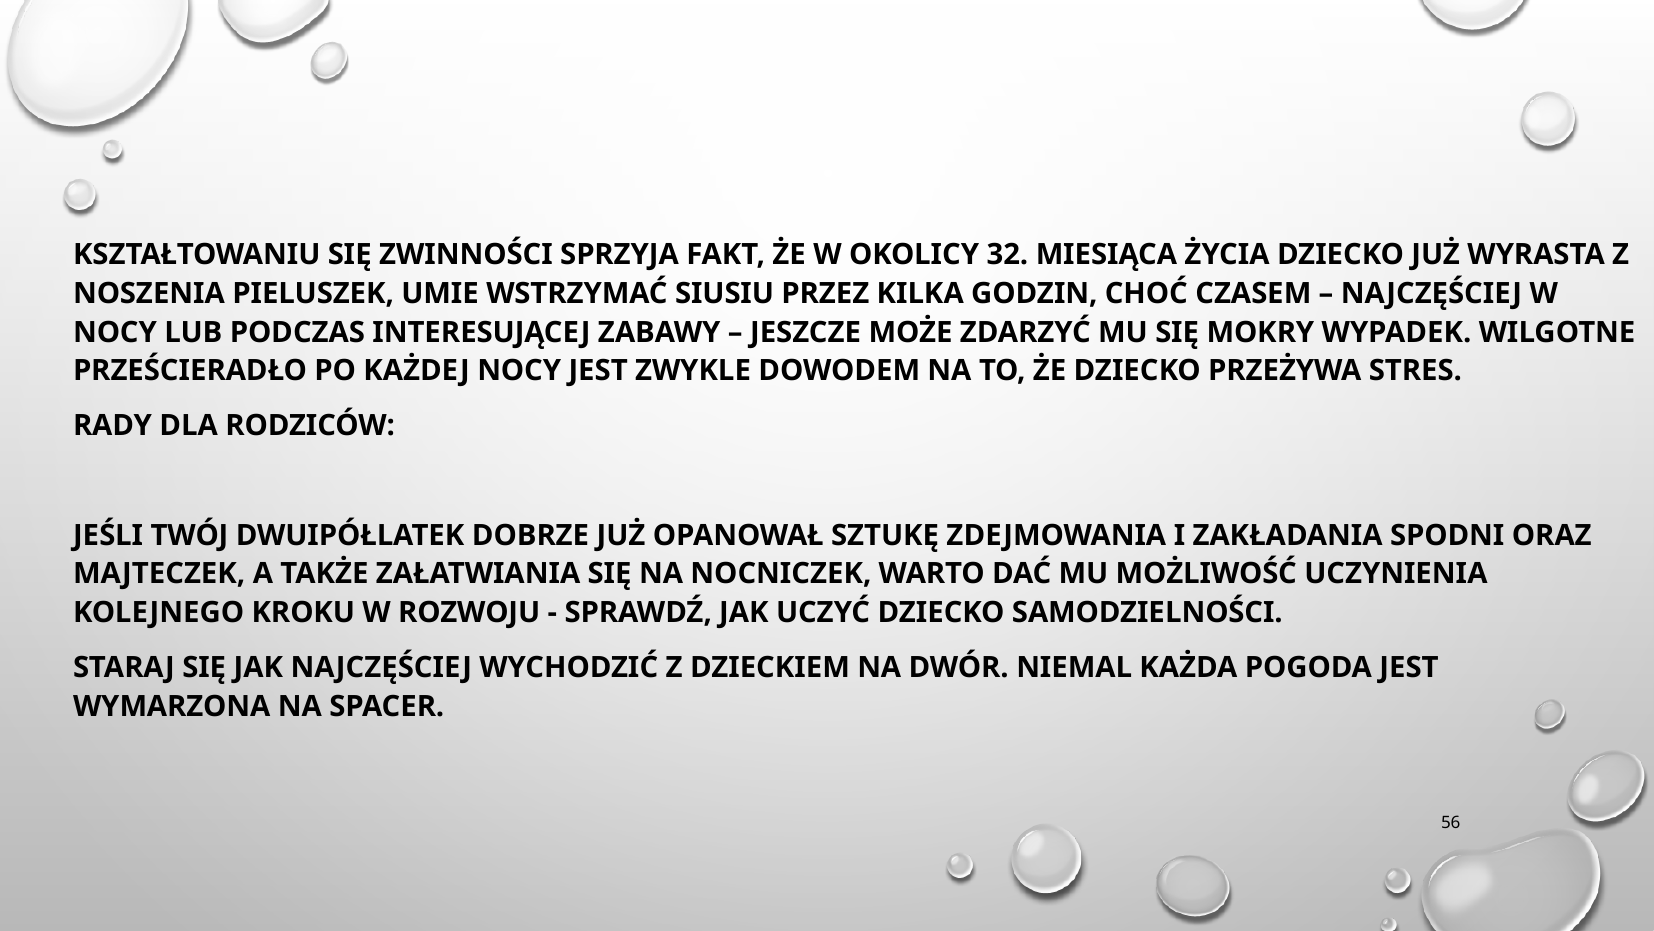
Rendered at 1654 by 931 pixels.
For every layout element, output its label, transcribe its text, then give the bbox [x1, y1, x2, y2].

list Kształtowaniu się zwinności sprzyja fakt, że w okolicy 32. miesiąca życia dziecko już wyrasta z noszenia pieluszek, umie wstrzymać siusiu przez kilka godzin, choć czasem – najczęściej w nocy lub podczas interesującej zabawy – jeszcze może zdarzyć mu się mokry wypadek. Wilgotne prześcieradło po każdej nocy jest zwykle dowodem na to, że dziecko przeżywa stres. Rady dla rodziców: Jeśli twój dwuipółlatek dobrze już opanował sztukę zdejmowania i zakładania spodni oraz majteczek, a także załatwiania się na nocniczek, warto dać mu możliwość uczynienia kolejnego kroku w rozwoju - sprawdź, jak uczyć dziecko samodzielności. Staraj się jak najczęściej wychodzić z dzieckiem na dwór. Niemal każda pogoda jest wymarzona na spacer. [58, 224, 1654, 764]
text_box [1426, 798, 1530, 848]
